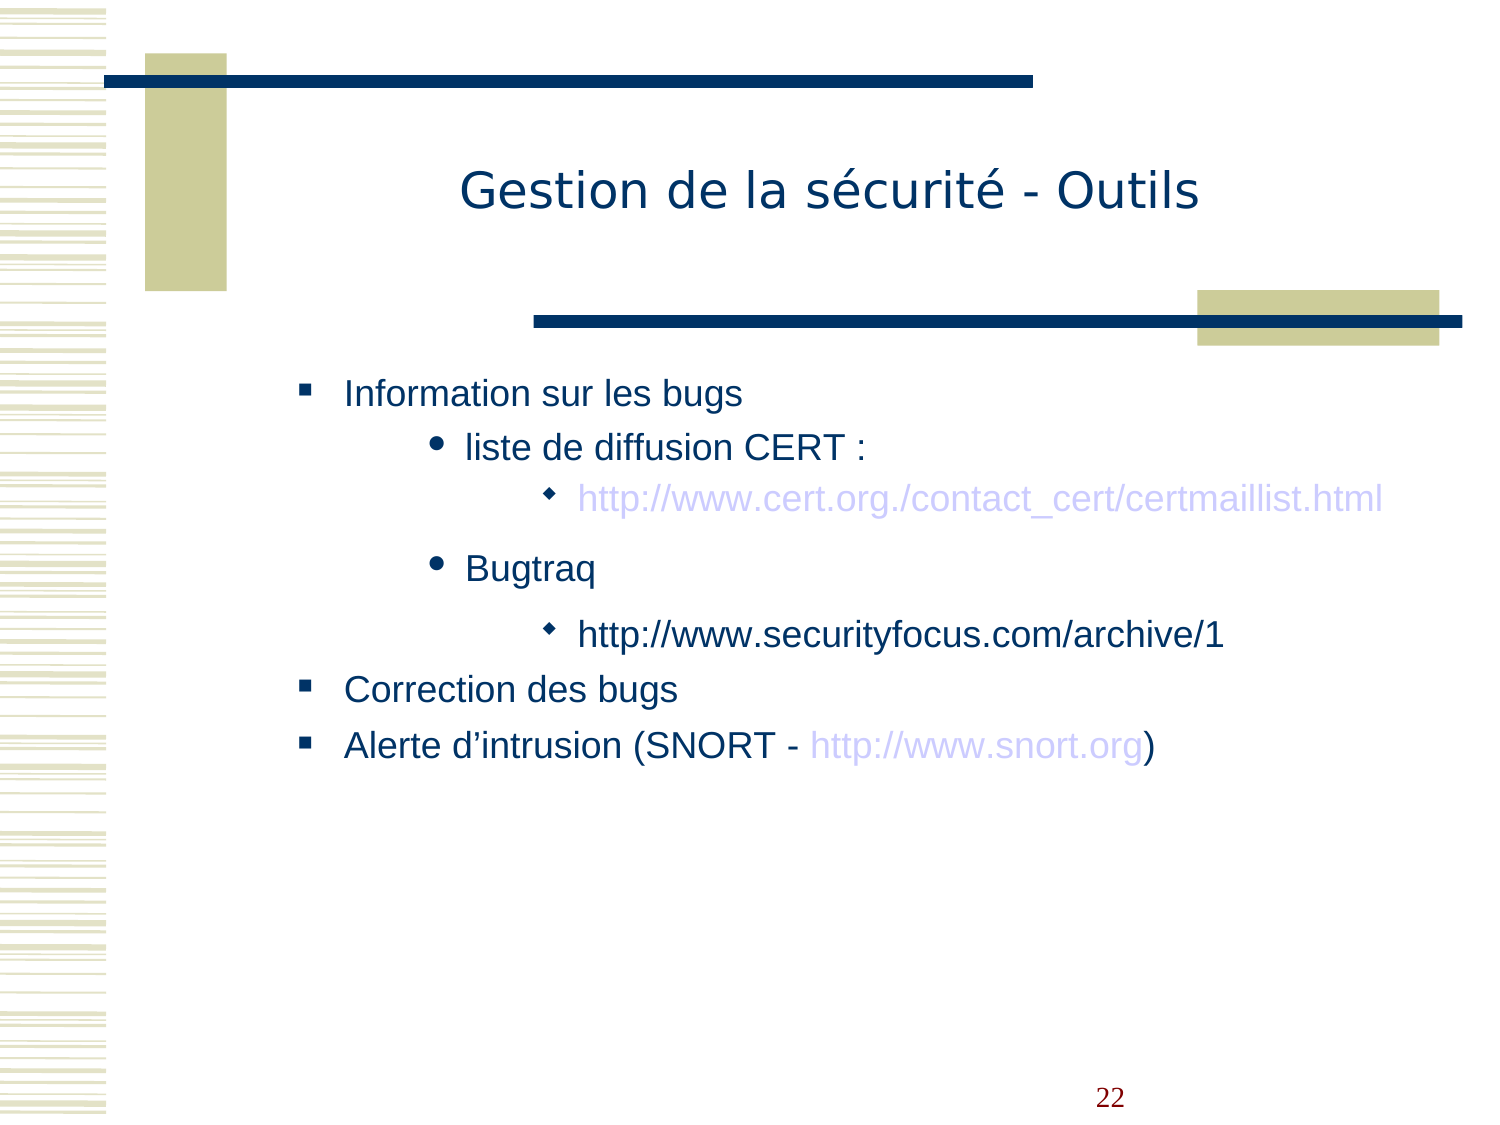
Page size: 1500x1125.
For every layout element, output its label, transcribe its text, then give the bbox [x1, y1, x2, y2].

list Information sur les bugs liste de diffusion CERT : http://www.cert.org./contact_cert/certmaillist.html Bugtraq http://www.securityfocus.com/archive/1 Correction des bugs Alerte d’intrusion (SNORT - http://www.snort.org) [132, 363, 1439, 1001]
title Gestion de la sécurité - Outils [225, 99, 1436, 288]
